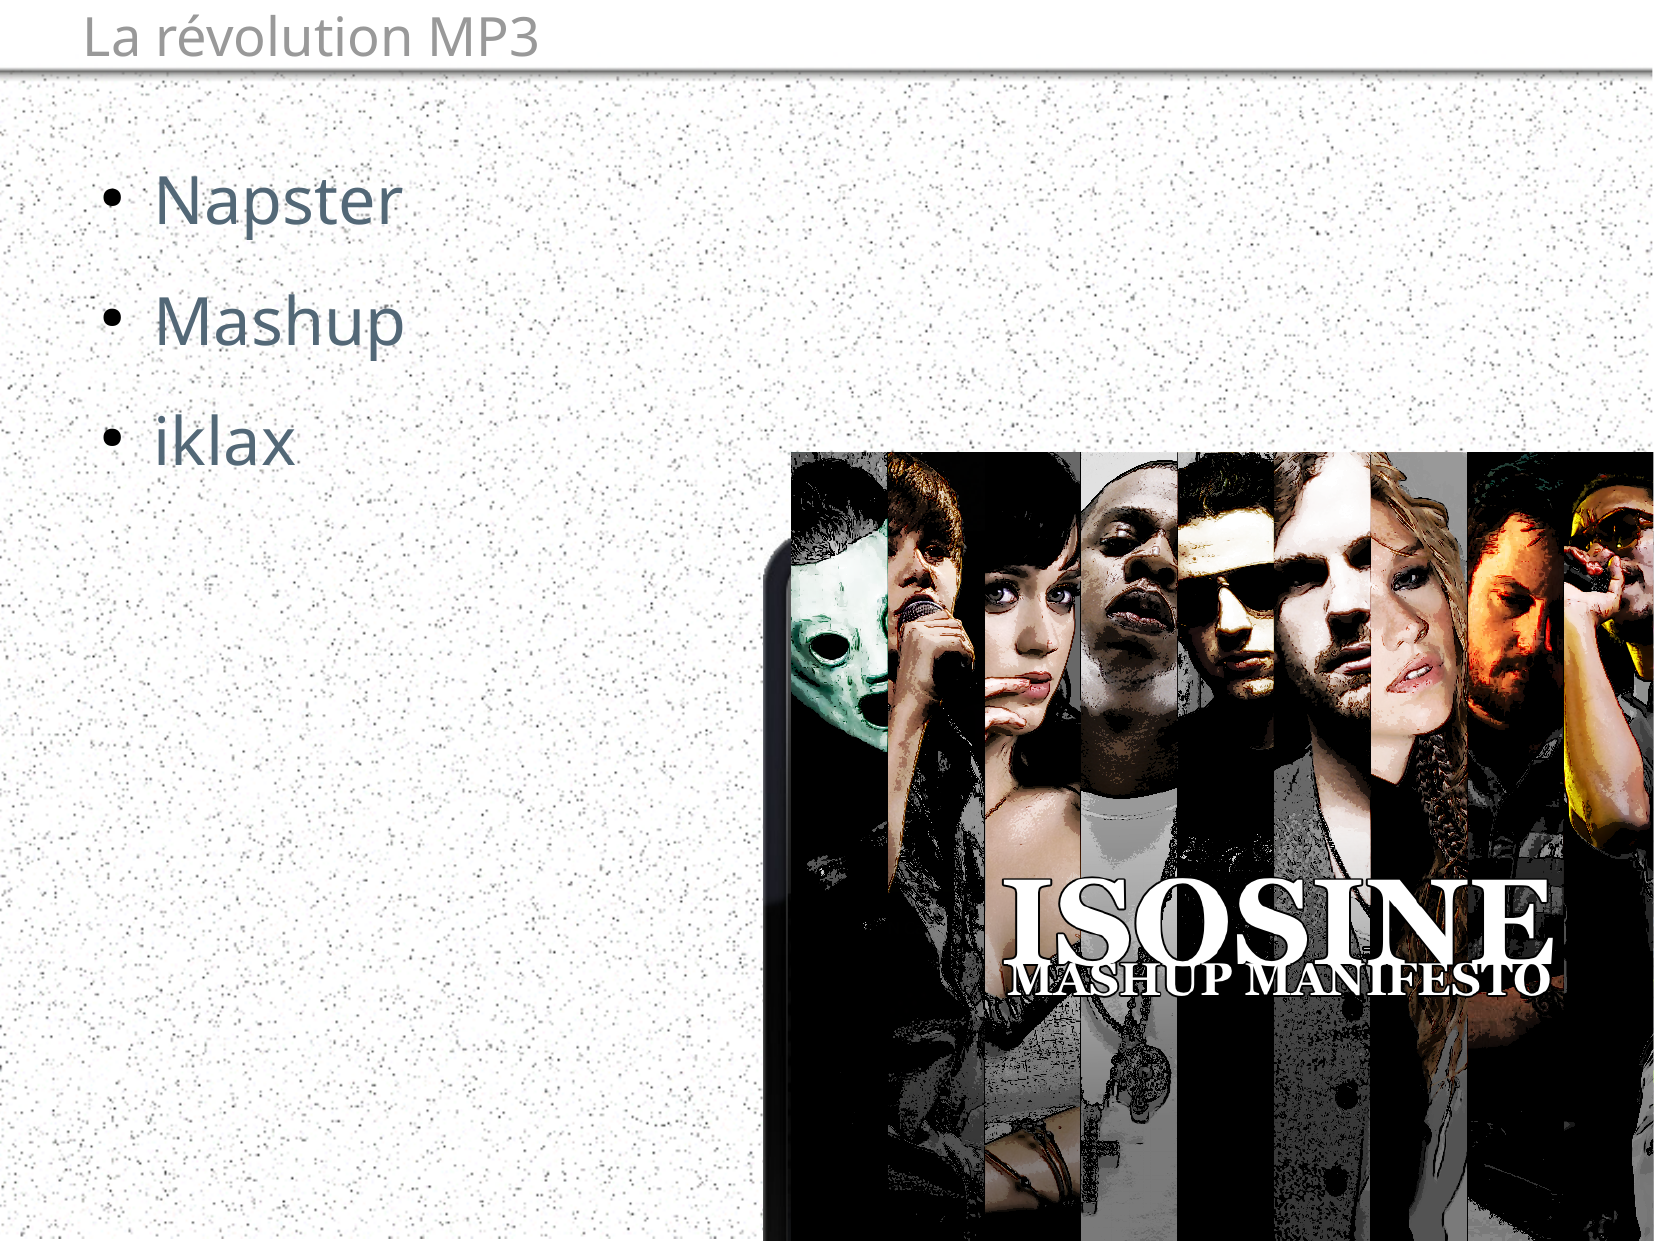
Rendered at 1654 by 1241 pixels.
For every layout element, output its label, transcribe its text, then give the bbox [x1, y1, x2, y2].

title La révolution MP3 [82, 0, 1524, 71]
picture [0, 0, 1654, 1241]
list Napster Mashup iklax [82, 153, 1538, 873]
